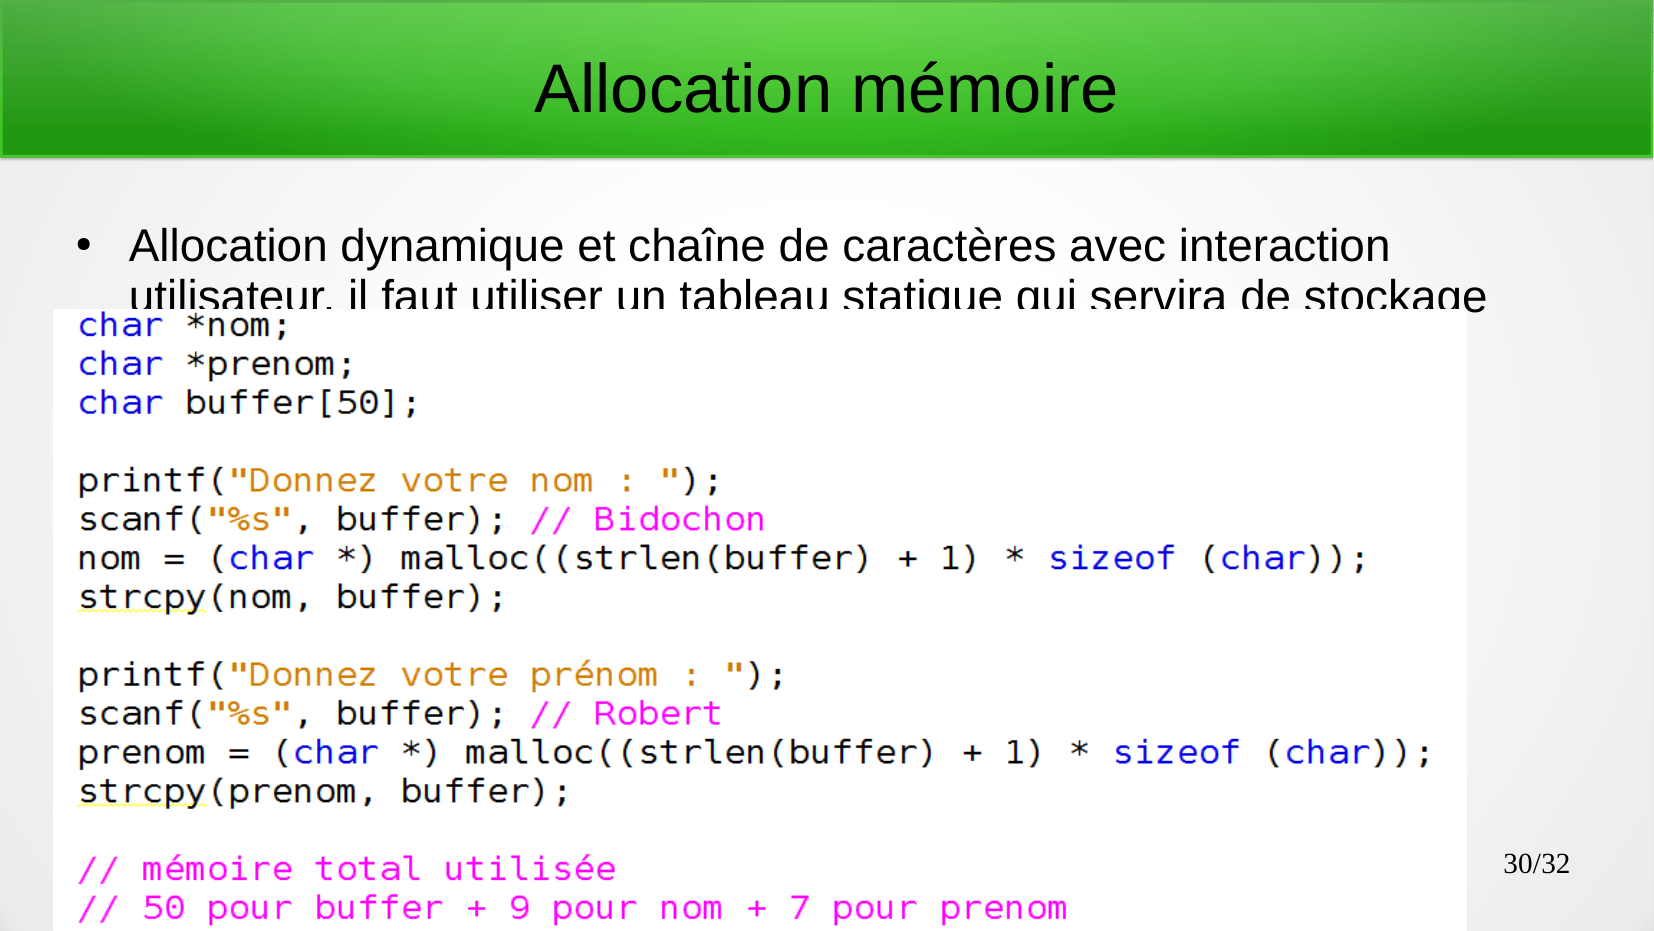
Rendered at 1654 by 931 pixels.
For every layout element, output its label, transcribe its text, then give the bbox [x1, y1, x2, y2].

title Allocation mémoire [82, 35, 1571, 142]
picture [53, 309, 1467, 931]
list Allocation dynamique et chaîne de caractères avec interaction utilisateur, il faut utiliser un tableau statique qui servira de stockage temporaire : [57, 219, 1547, 846]
